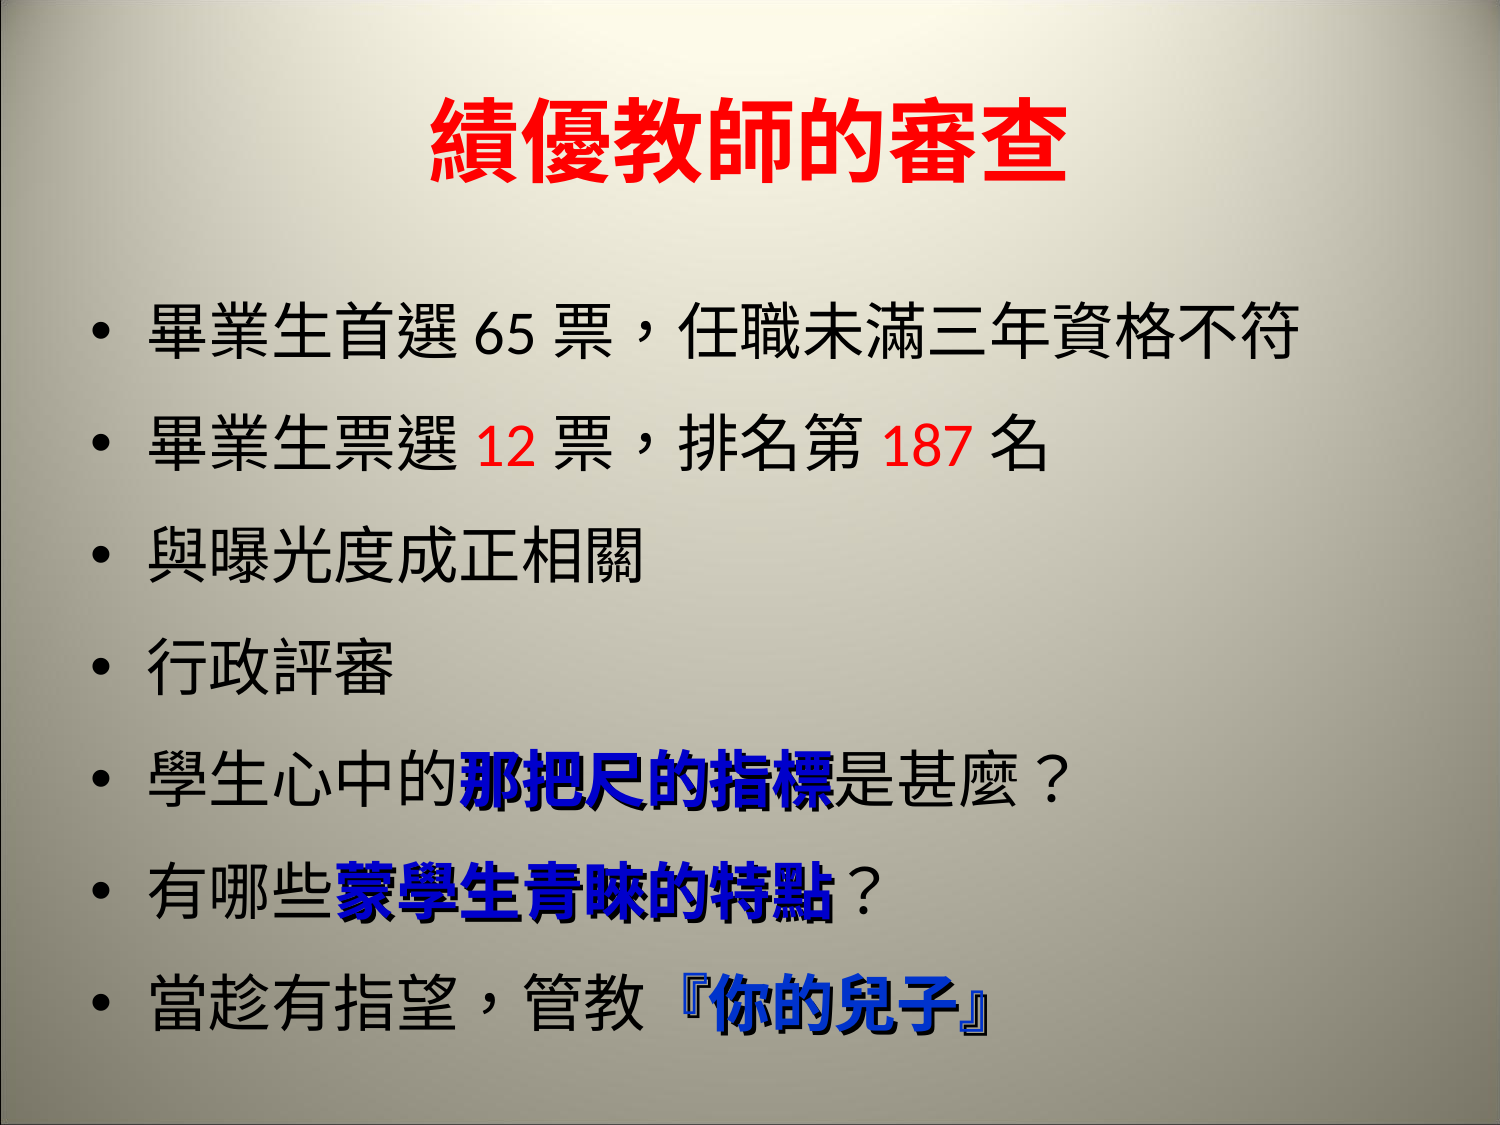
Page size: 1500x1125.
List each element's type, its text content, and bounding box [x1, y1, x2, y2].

title 績優教師的審查 [75, 45, 1426, 233]
list 畢業生首選65票，任職未滿三年資格不符 畢業生票選12票，排名第187名 與曝光度成正相關 行政評審 學生心中的那把尺的指標是甚麼？ 有哪些蒙學生青睞的特點？ 當趁有指望，管教『你的兒子』 [75, 262, 1426, 1059]
